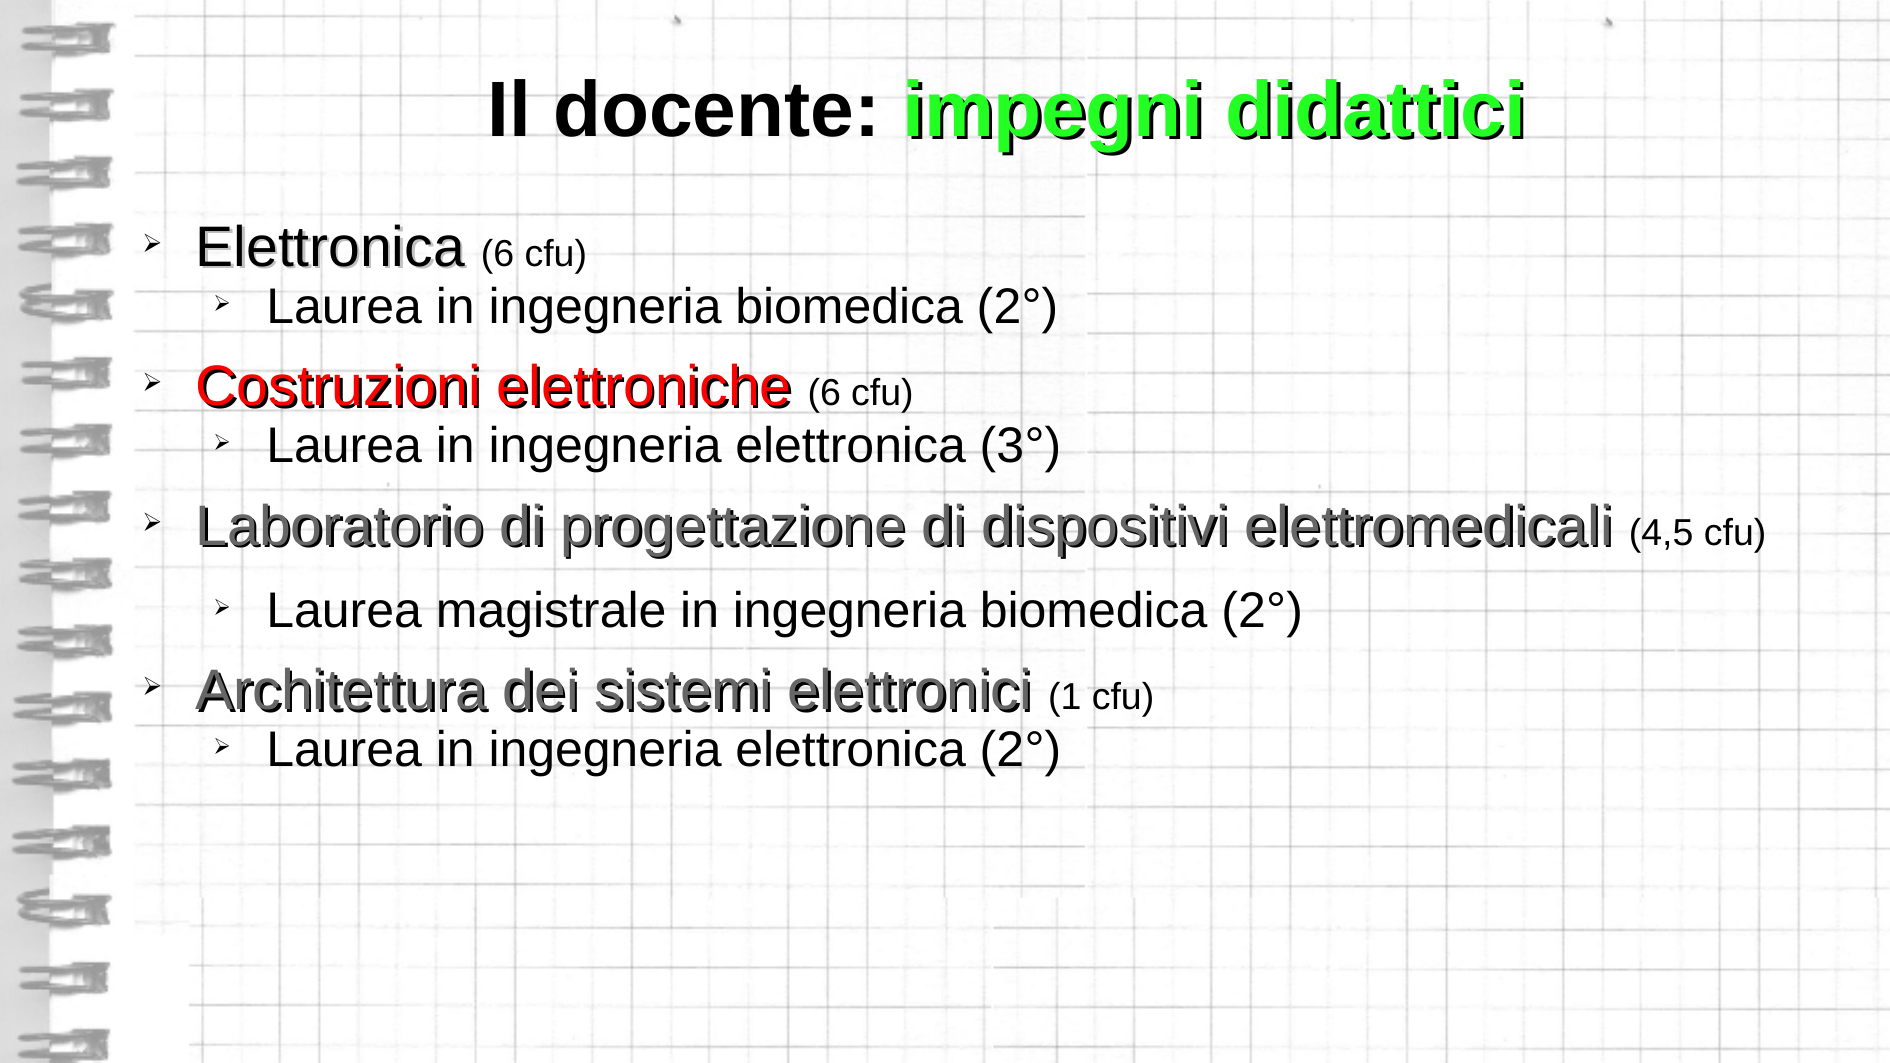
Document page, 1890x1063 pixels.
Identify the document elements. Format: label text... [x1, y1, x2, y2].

picture [0, 0, 1890, 1063]
title Il docente: impegni didattici [124, 20, 1890, 198]
list Elettronica (6 cfu) Laurea in ingegneria biomedica (2°) Costruzioni elettroniche (6 cfu) Laurea in ingegneria elettronica (3°) Laboratorio di progettazione di dispositivi elettromedicali (4,5 cfu) Laurea magistrale in ingegneria biomedica (2°) Architettura dei sistemi elettronici (1 cfu) Laurea in ingegneria elettronica (2°) [124, 214, 1890, 1011]
